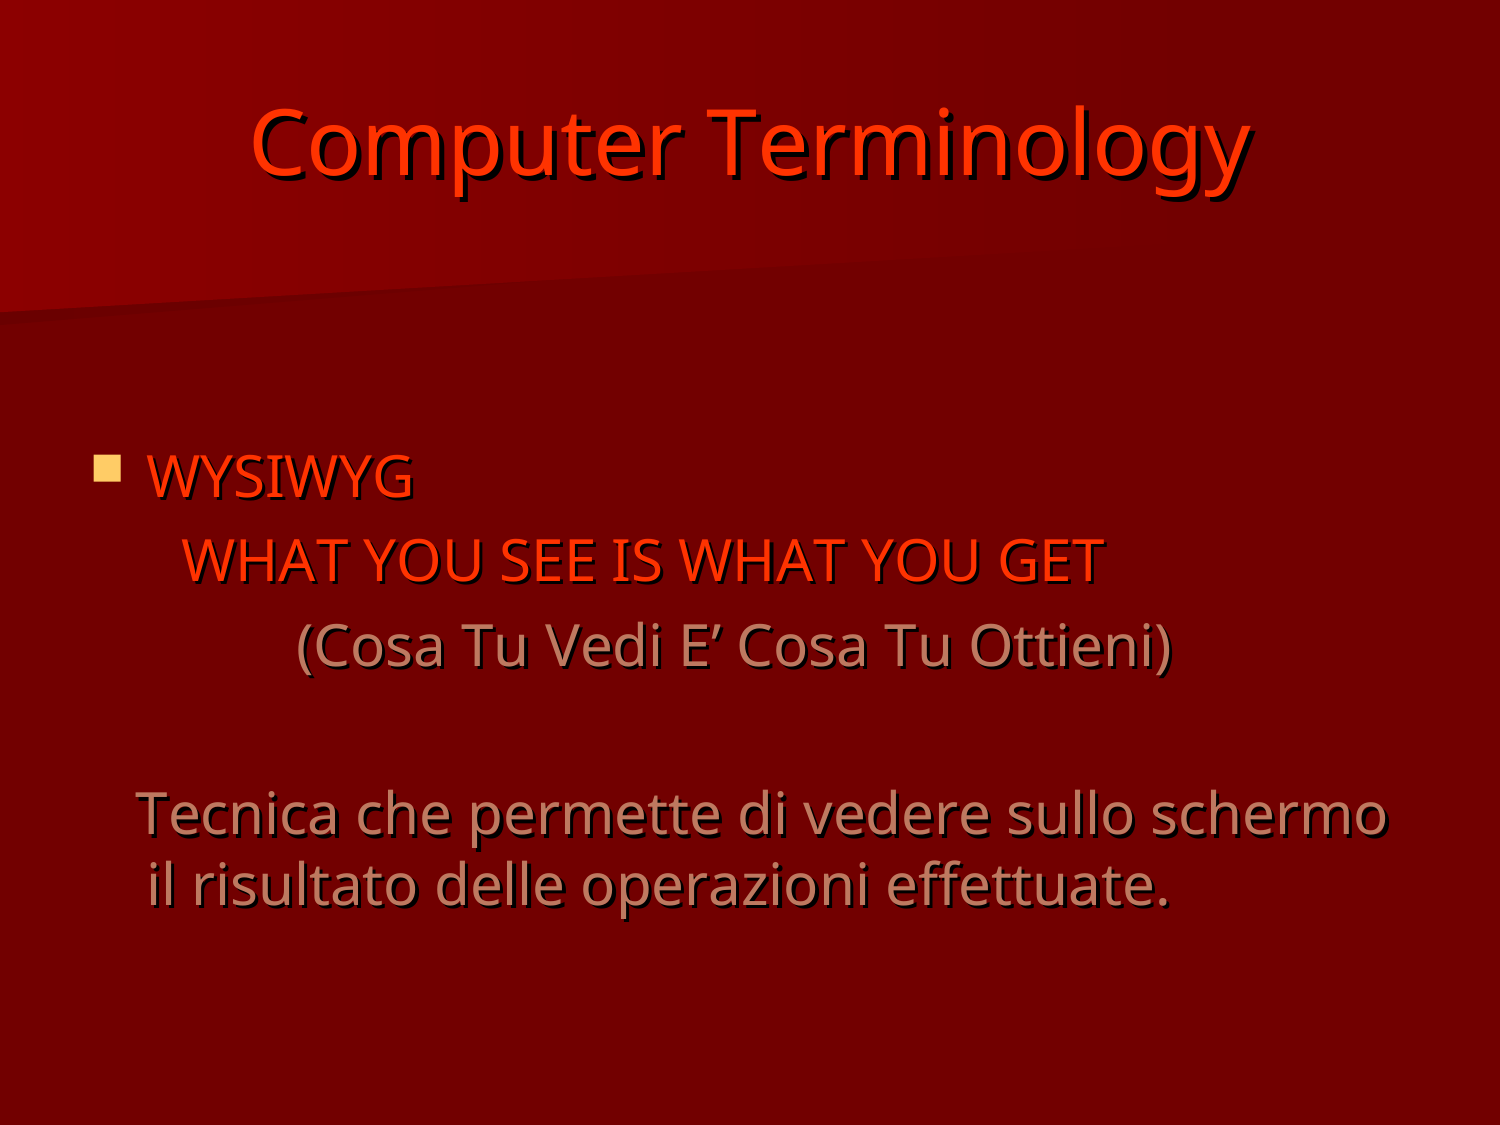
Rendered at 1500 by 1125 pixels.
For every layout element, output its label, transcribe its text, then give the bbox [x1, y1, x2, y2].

title Computer Terminology [75, 45, 1426, 233]
list WYSIWYG WHAT YOU SEE IS WHAT YOU GET (Cosa Tu Vedi E’ Cosa Tu Ottieni) Tecnica che permette di vedere sullo schermo il risultato delle operazioni effettuate. [75, 262, 1426, 1000]
